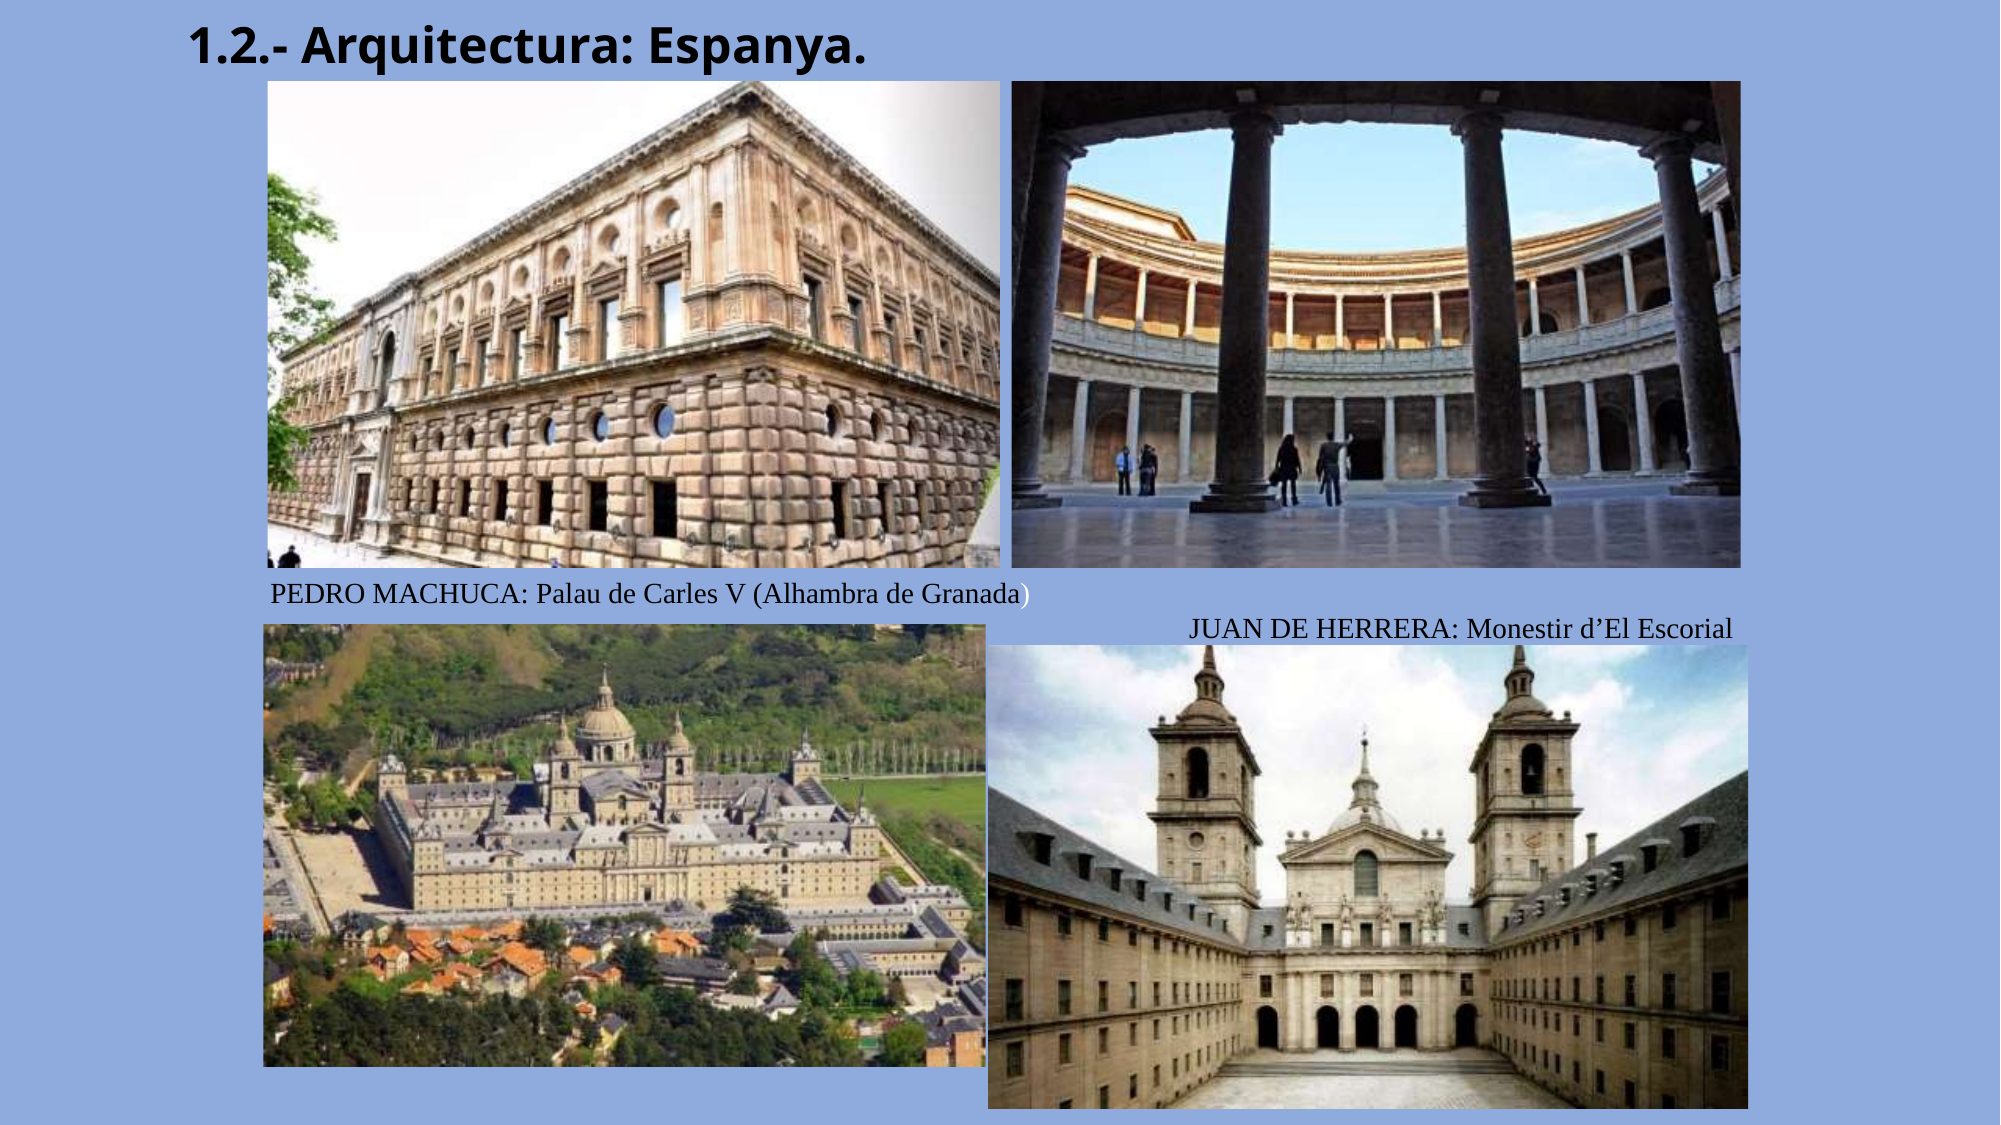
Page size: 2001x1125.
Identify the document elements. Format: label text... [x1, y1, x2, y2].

text_box [268, 81, 1000, 568]
text_box [263, 625, 986, 1066]
text_box [988, 646, 1748, 1109]
text_box PEDRO MACHUCA: Palau de Carles V (Alhambra de Granada) JUAN DE HERRERA: Monestir d’El Escorial [268, 572, 1737, 647]
text_box [1012, 81, 1741, 568]
title 1.2.- Arquitectura: Espanya. [185, 11, 1313, 74]
